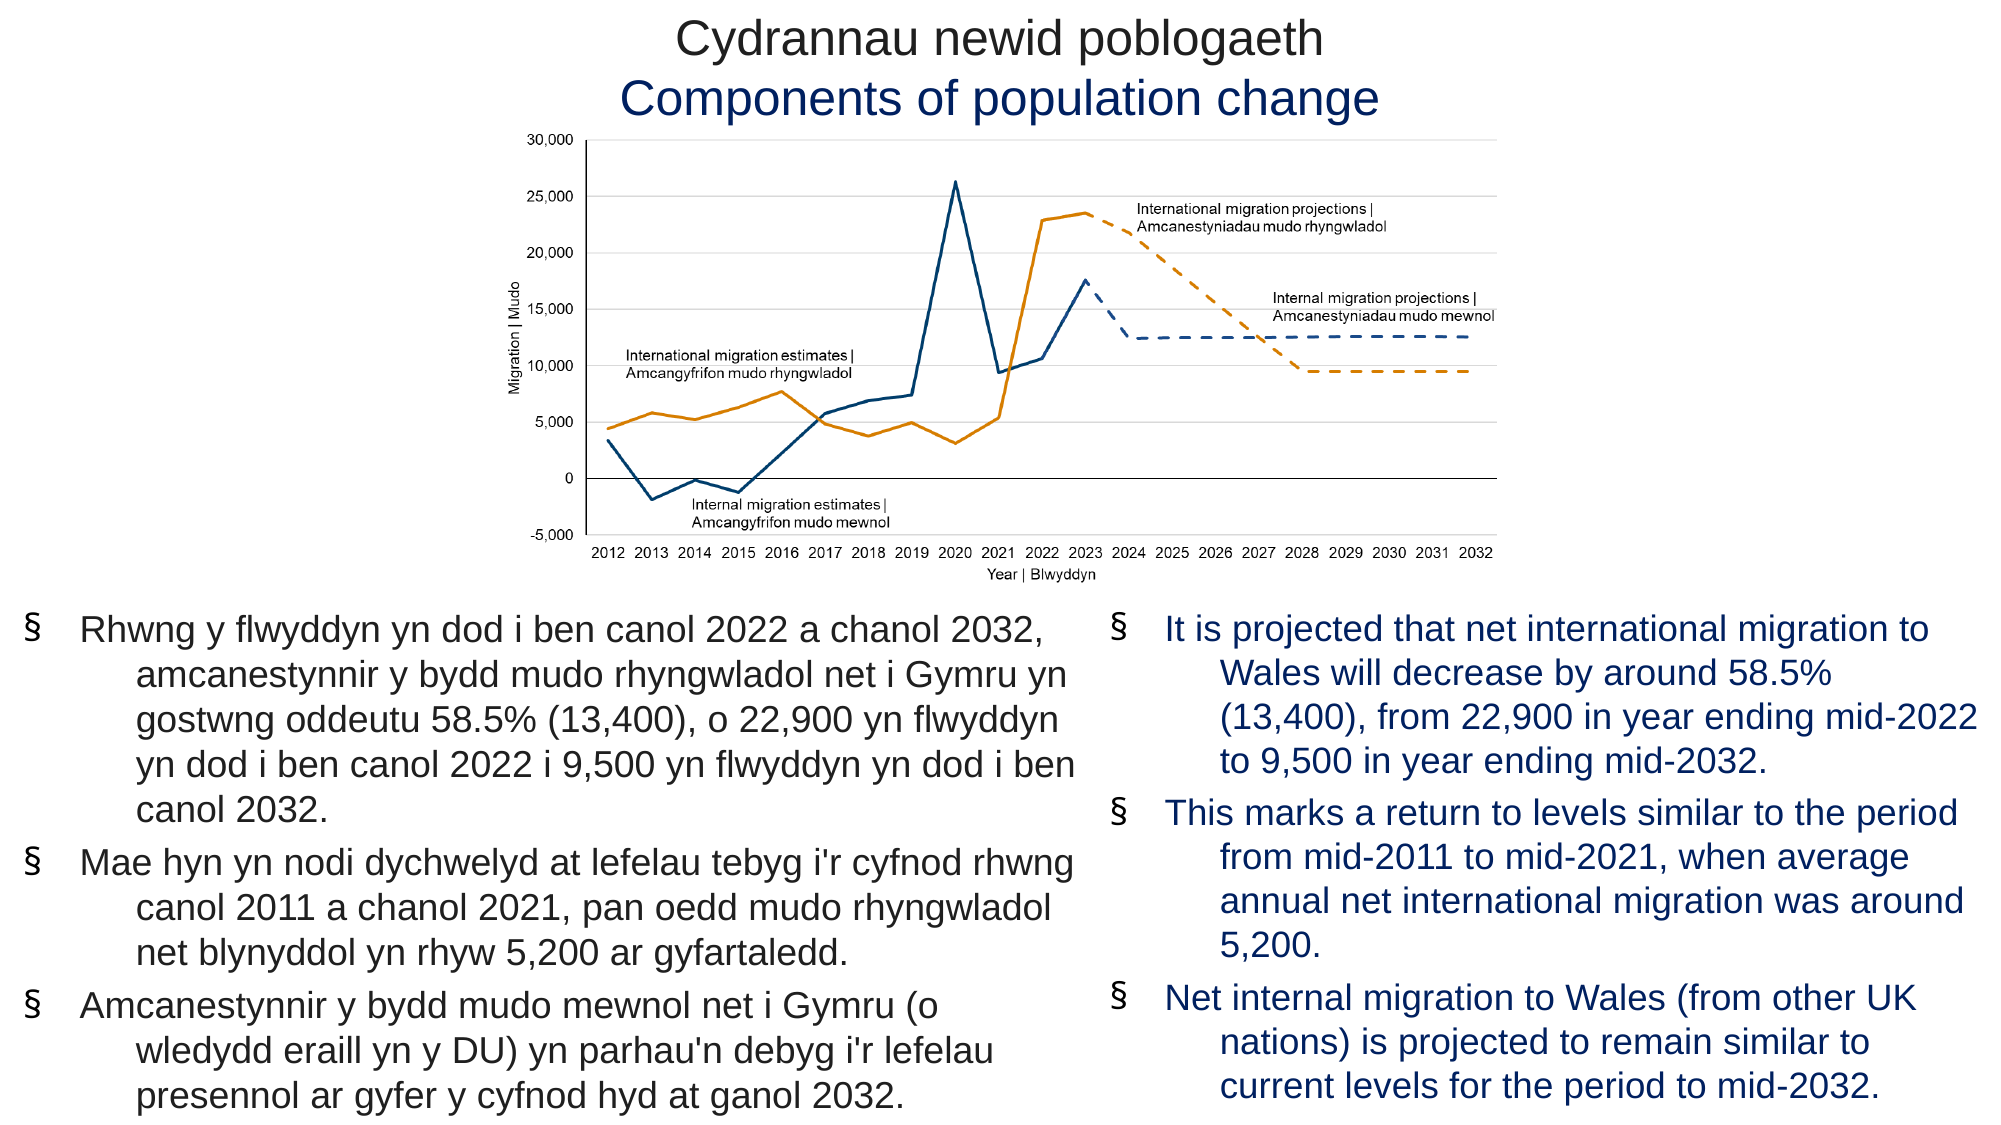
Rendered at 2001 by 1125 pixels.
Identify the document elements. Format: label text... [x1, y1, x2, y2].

title Cydrannau newid poblogaeth Components of population change [324, 0, 1675, 160]
list It is projected that net international migration to Wales will decrease by around 58.5% (13,400), from 22,900 in year ending mid-2022 to 9,500 in year ending mid-2032. This marks a return to levels similar to the period from mid-2011 to mid-2021, when average annual net international migration was around 5,200. Net internal migration to Wales (from other UK nations) is projected to remain similar to current levels for the period to mid-2032. [1095, 597, 1997, 1117]
text_box Rhwng y flwyddyn yn dod i ben canol 2022 a chanol 2032, amcanestynnir y bydd mudo rhyngwladol net i Gymru yn gostwng oddeutu 58.5% (13,400), o 22,900 yn flwyddyn yn dod i ben canol 2022 i 9,500 yn flwyddyn yn dod i ben canol 2032. Mae hyn yn nodi dychwelyd at lefelau tebyg i'r cyfnod rhwng canol 2011 a chanol 2021, pan oedd mudo rhyngwladol net blynyddol yn rhyw 5,200 ar gyfartaledd. Amcanestynnir y bydd mudo mewnol net i Gymru (o wledydd eraill yn y DU) yn parhau'n debyg i'r lefelau presennol ar gyfer y cyfnod hyd at ganol 2032. [8, 597, 1095, 1125]
picture [489, 160, 1511, 598]
